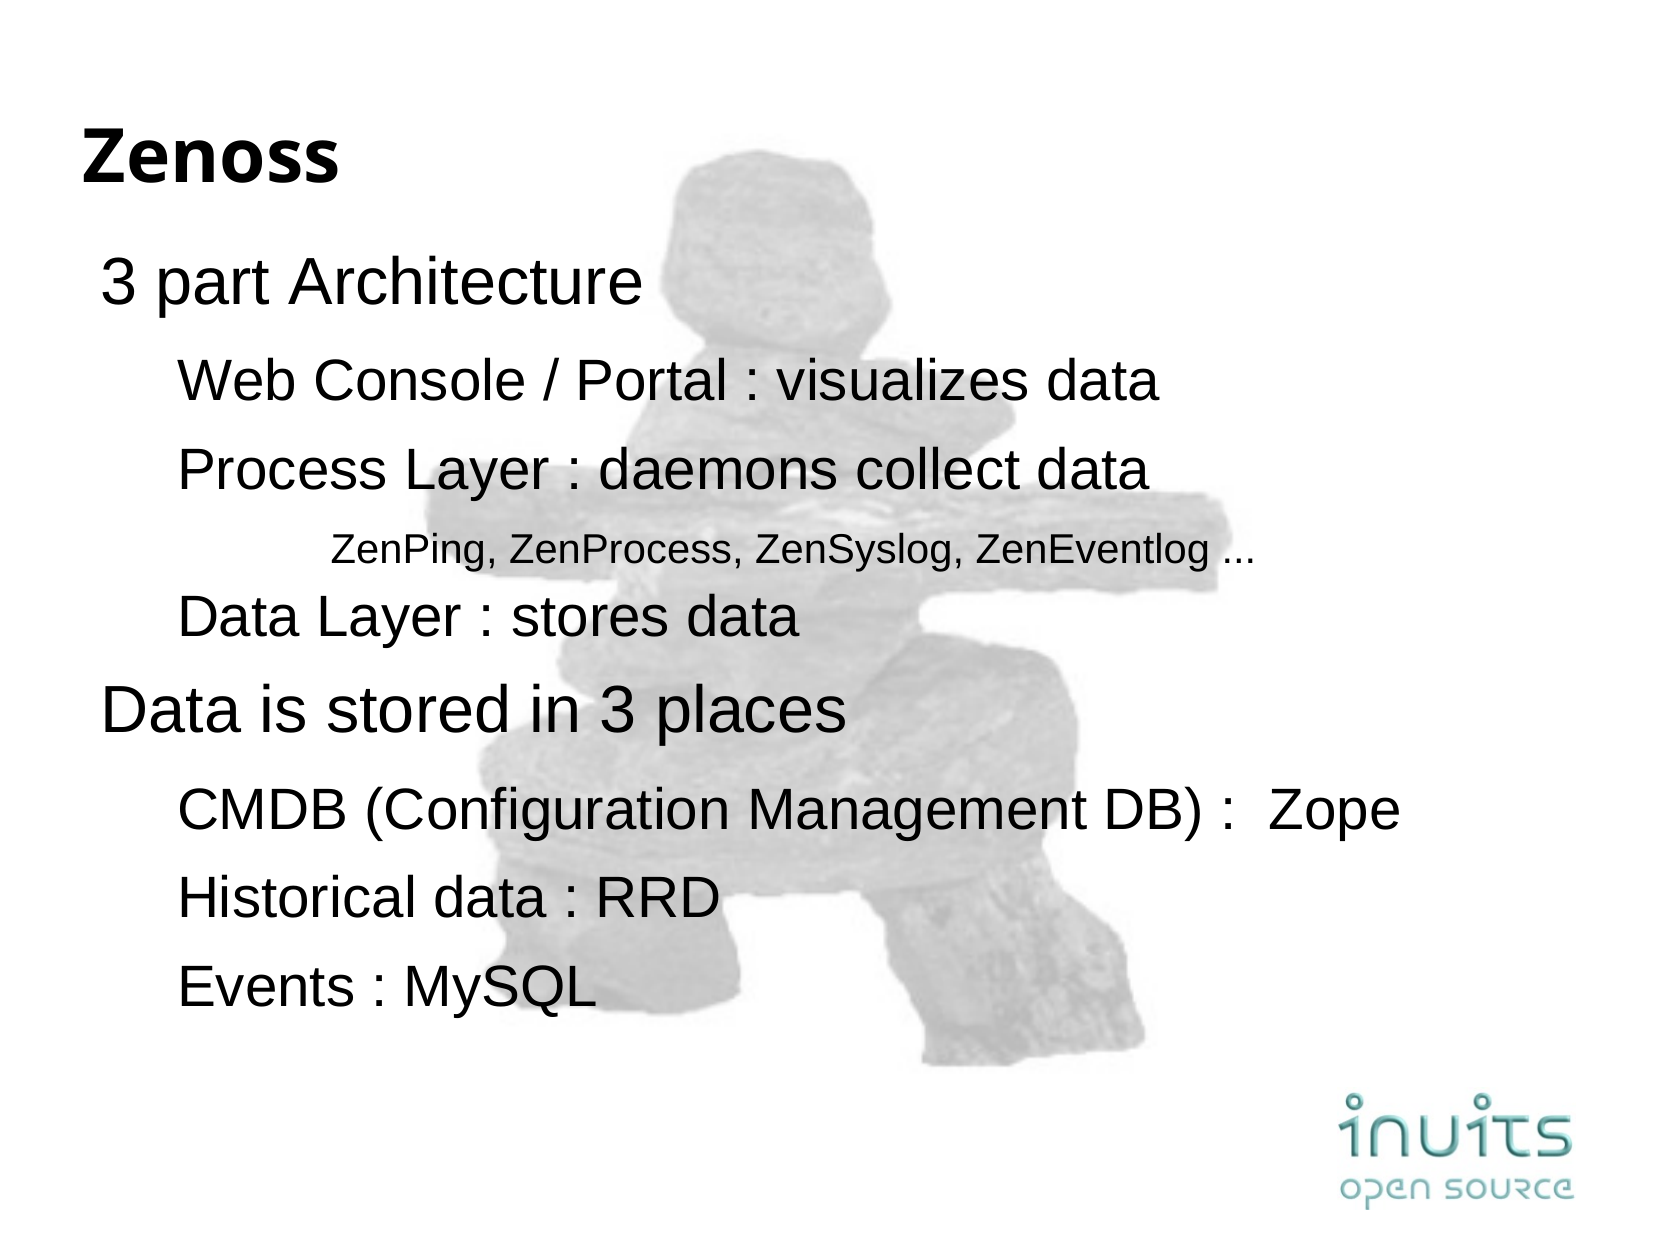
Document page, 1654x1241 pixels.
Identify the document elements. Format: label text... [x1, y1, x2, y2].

list 3 part Architecture Web Console / Portal : visualizes data Process Layer : daemons collect data ZenPing, ZenProcess, ZenSyslog, ZenEventlog ... Data Layer : stores data Data is stored in 3 places CMDB (Configuration Management DB) : Zope Historical data : RRD Events : MySQL [82, 243, 1571, 1241]
title Zenoss [82, 49, 1571, 243]
picture [1571, 1087, 1576, 1210]
